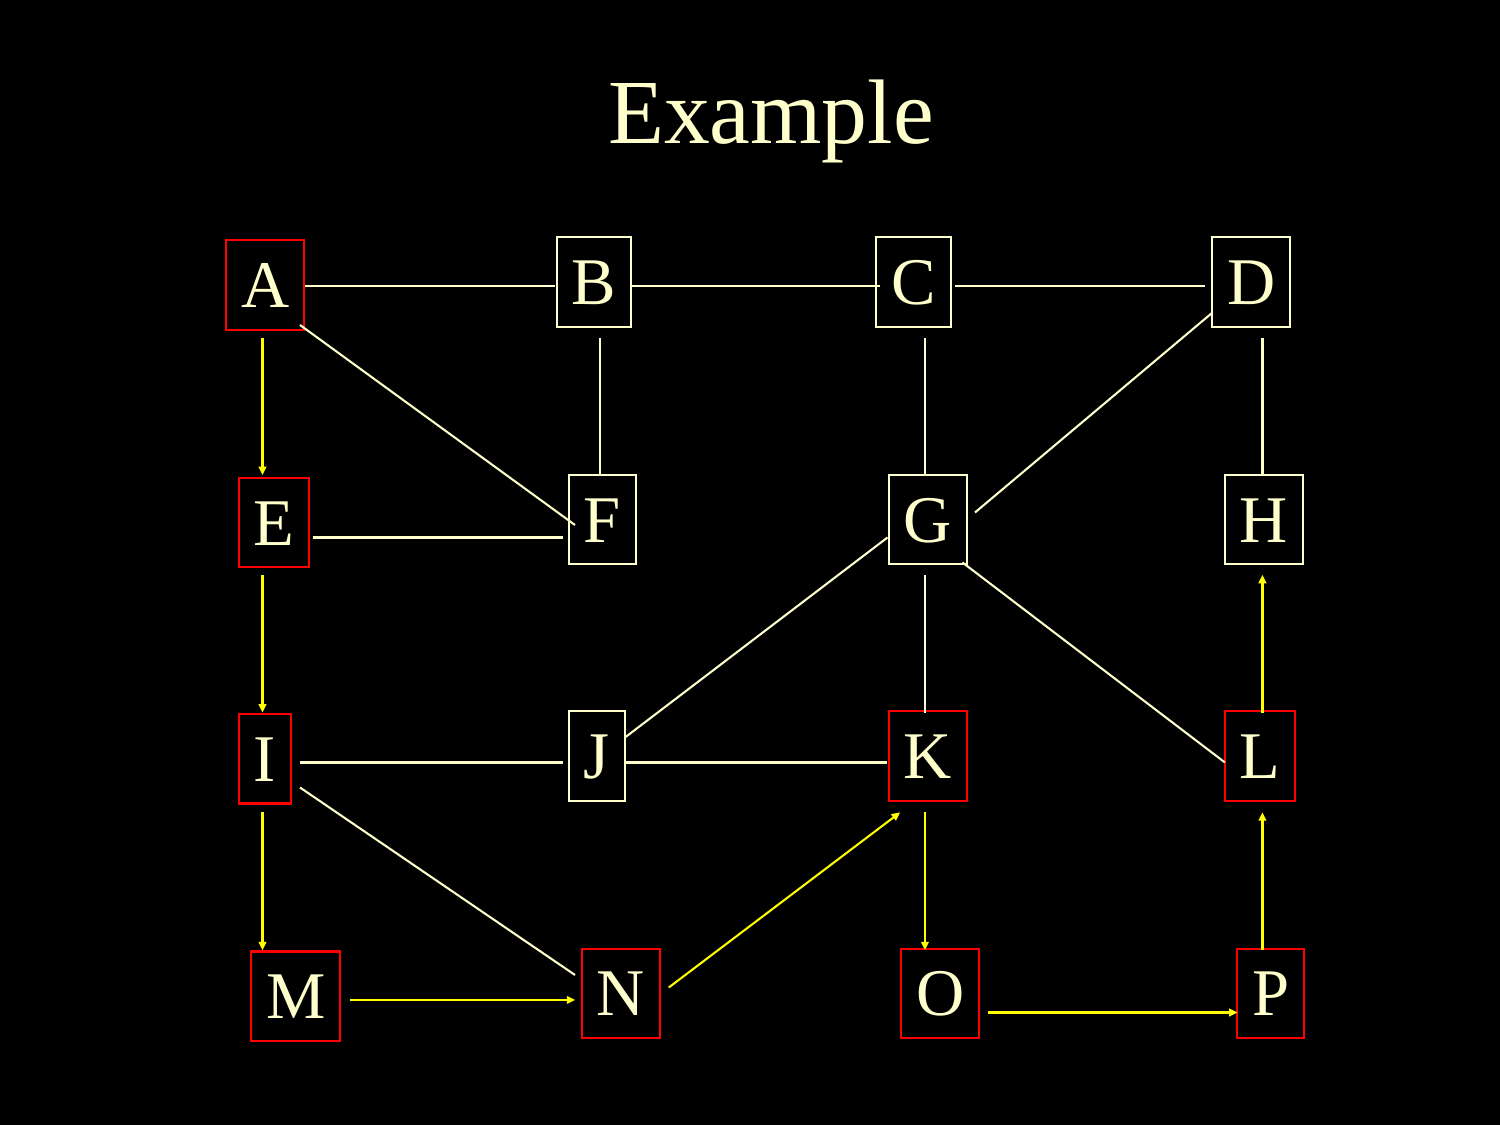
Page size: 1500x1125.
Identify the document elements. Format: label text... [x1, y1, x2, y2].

text_box B [556, 237, 632, 327]
text_box H [1224, 474, 1303, 565]
text_box M [251, 951, 341, 1042]
text_box J [569, 711, 625, 801]
title Example [42, 37, 1500, 188]
text_box E [238, 477, 310, 568]
text_box A [226, 240, 305, 330]
text_box C [876, 237, 951, 327]
text_box D [1212, 237, 1291, 327]
text_box L [1224, 711, 1296, 801]
text_box N [581, 948, 660, 1039]
text_box O [901, 948, 980, 1039]
text_box P [1237, 948, 1305, 1039]
text_box K [888, 711, 967, 801]
text_box G [888, 474, 967, 565]
text_box F [569, 474, 636, 565]
text_box I [238, 713, 291, 804]
